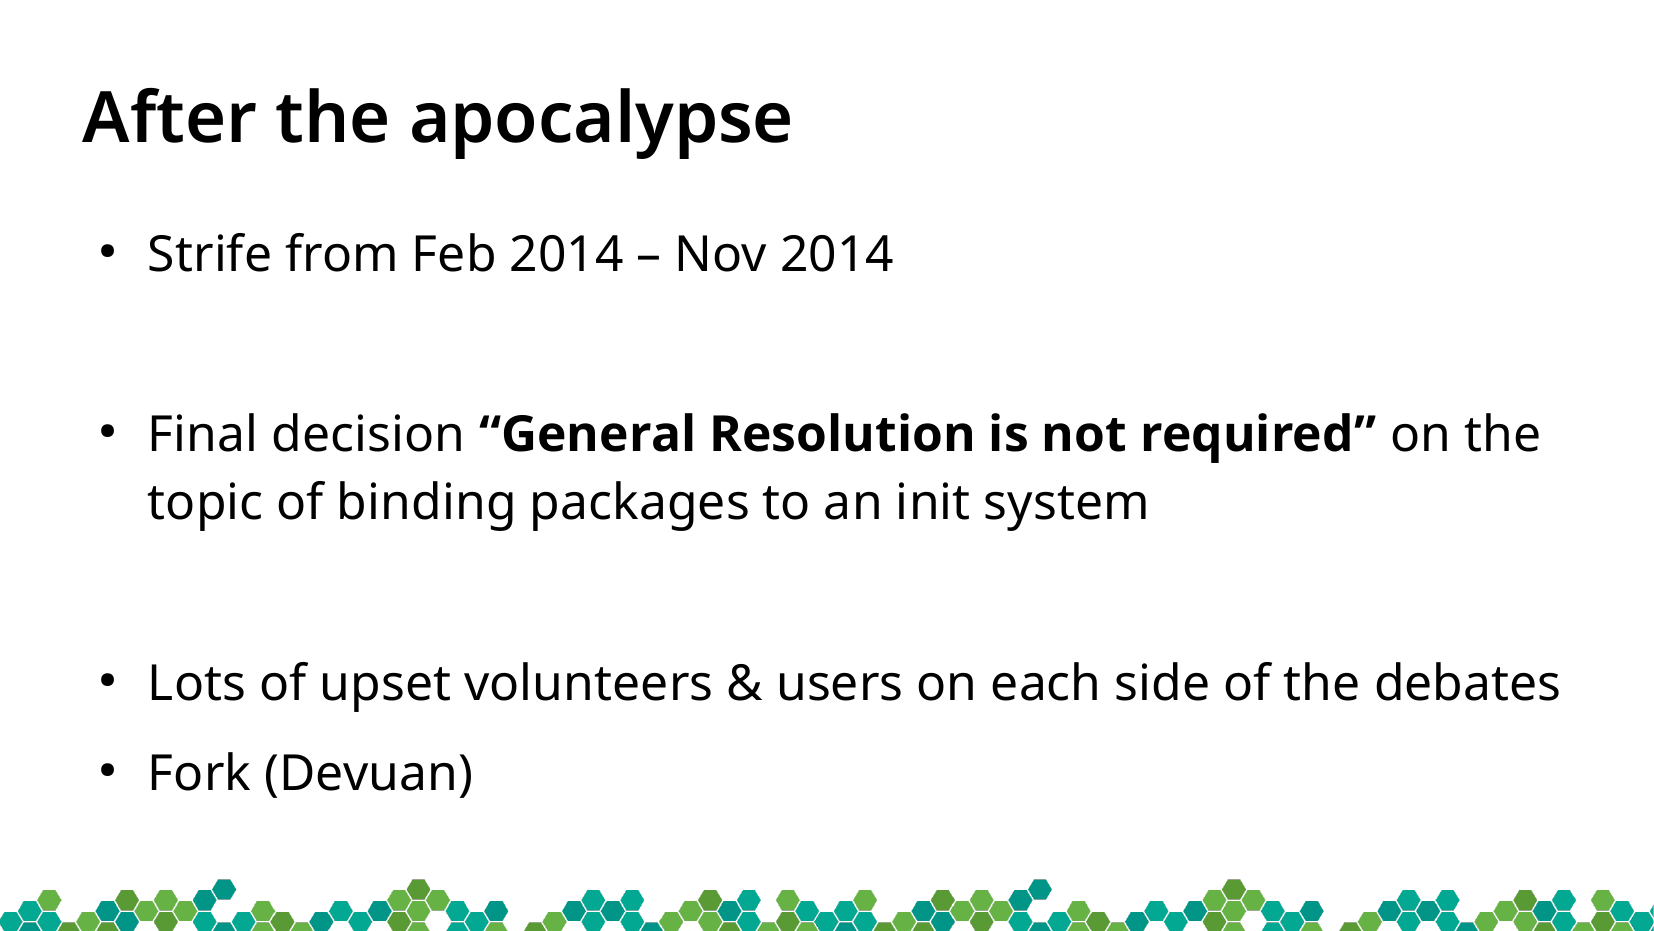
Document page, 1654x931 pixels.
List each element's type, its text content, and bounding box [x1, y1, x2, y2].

list Strife from Feb 2014 – Nov 2014 Final decision “General Resolution is not required” on the topic of binding packages to an init system Lots of upset volunteers & users on each side of the debates Fork (Devuan) [82, 217, 1571, 823]
picture [0, 871, 1654, 931]
title After the apocalypse [82, 37, 1571, 193]
